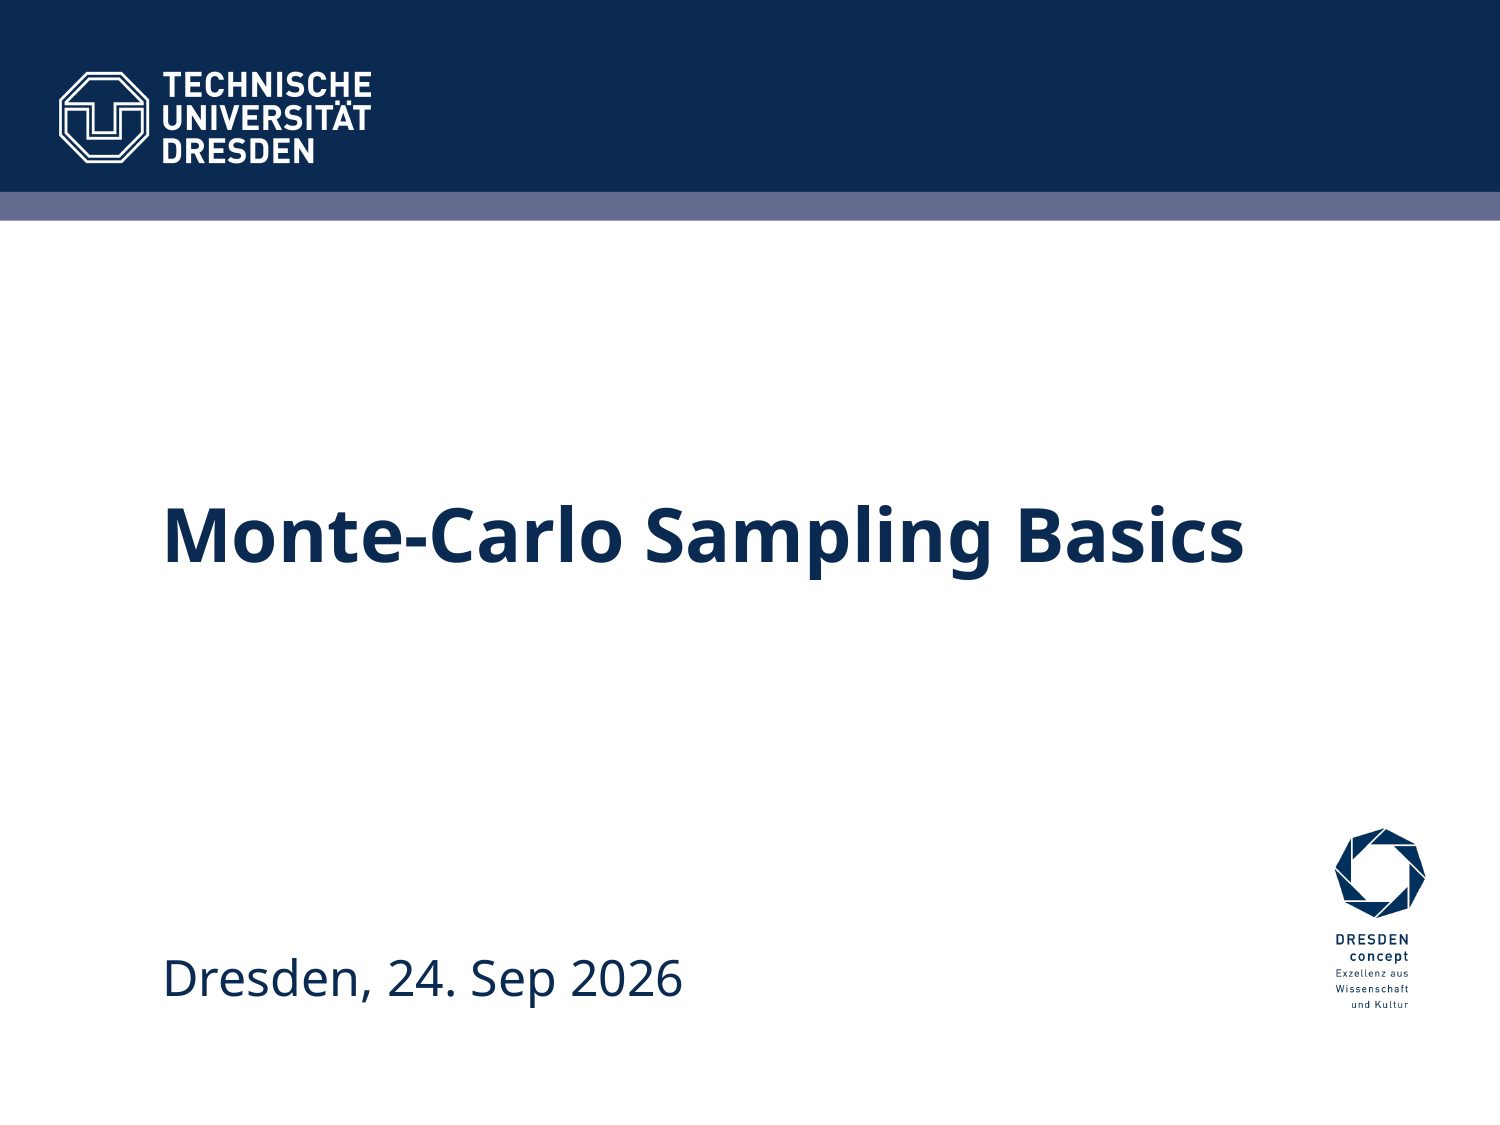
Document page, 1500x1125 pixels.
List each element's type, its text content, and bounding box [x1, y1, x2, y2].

subtitle Dresden, 16. Dez 2013 [162, 924, 1388, 1038]
picture [1328, 822, 1430, 1016]
picture [58, 71, 371, 164]
title Monte-Carlo Sampling Basics [161, 442, 1393, 633]
